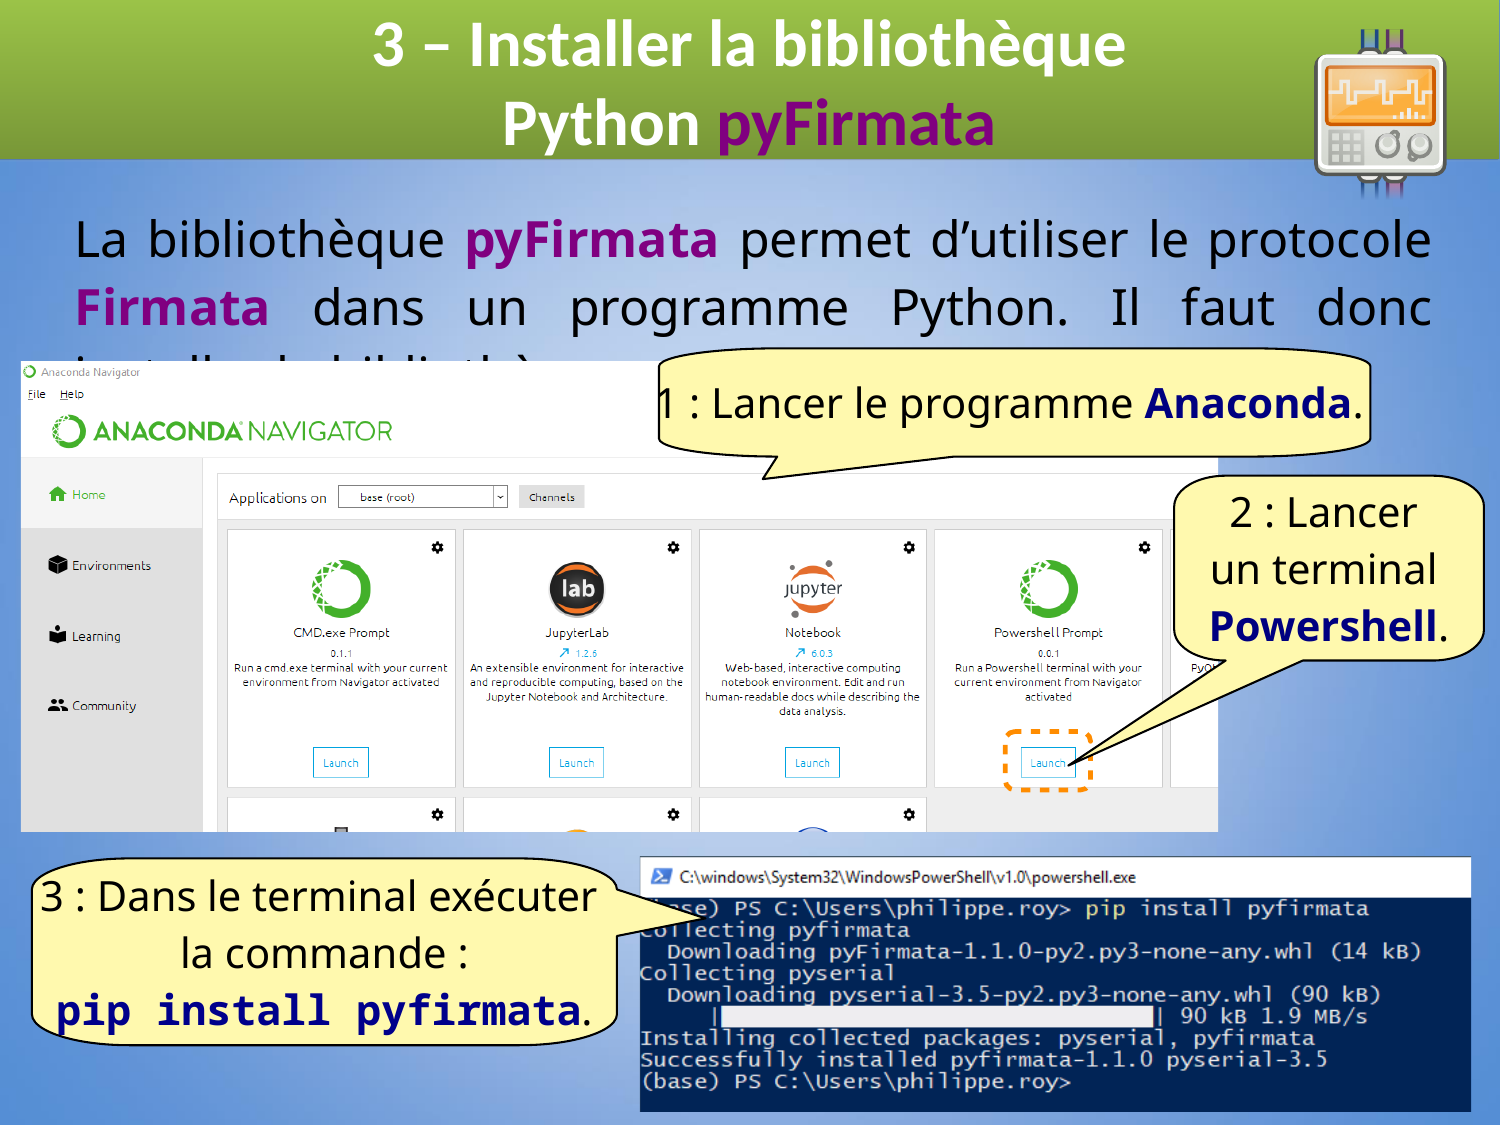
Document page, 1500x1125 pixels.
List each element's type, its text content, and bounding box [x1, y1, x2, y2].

text_box 3 : Dans le terminal exécuter la commande : pip install pyfirmata. [31, 858, 706, 1046]
text_box 1 : Lancer le programme Anaconda. [658, 348, 1371, 480]
text_box 3 – Installer la bibliothèque Python pyFirmata [0, 0, 1500, 159]
picture [0, 29, 1500, 1125]
text_box La bibliothèque pyFirmata permet d’utiliser le protocole Firmata dans un programme Python. Il faut donc installer la bibliothèque pyFirmata. [59, 196, 1448, 362]
text_box 2 : Lancer un terminal Powershell. [1068, 475, 1484, 766]
